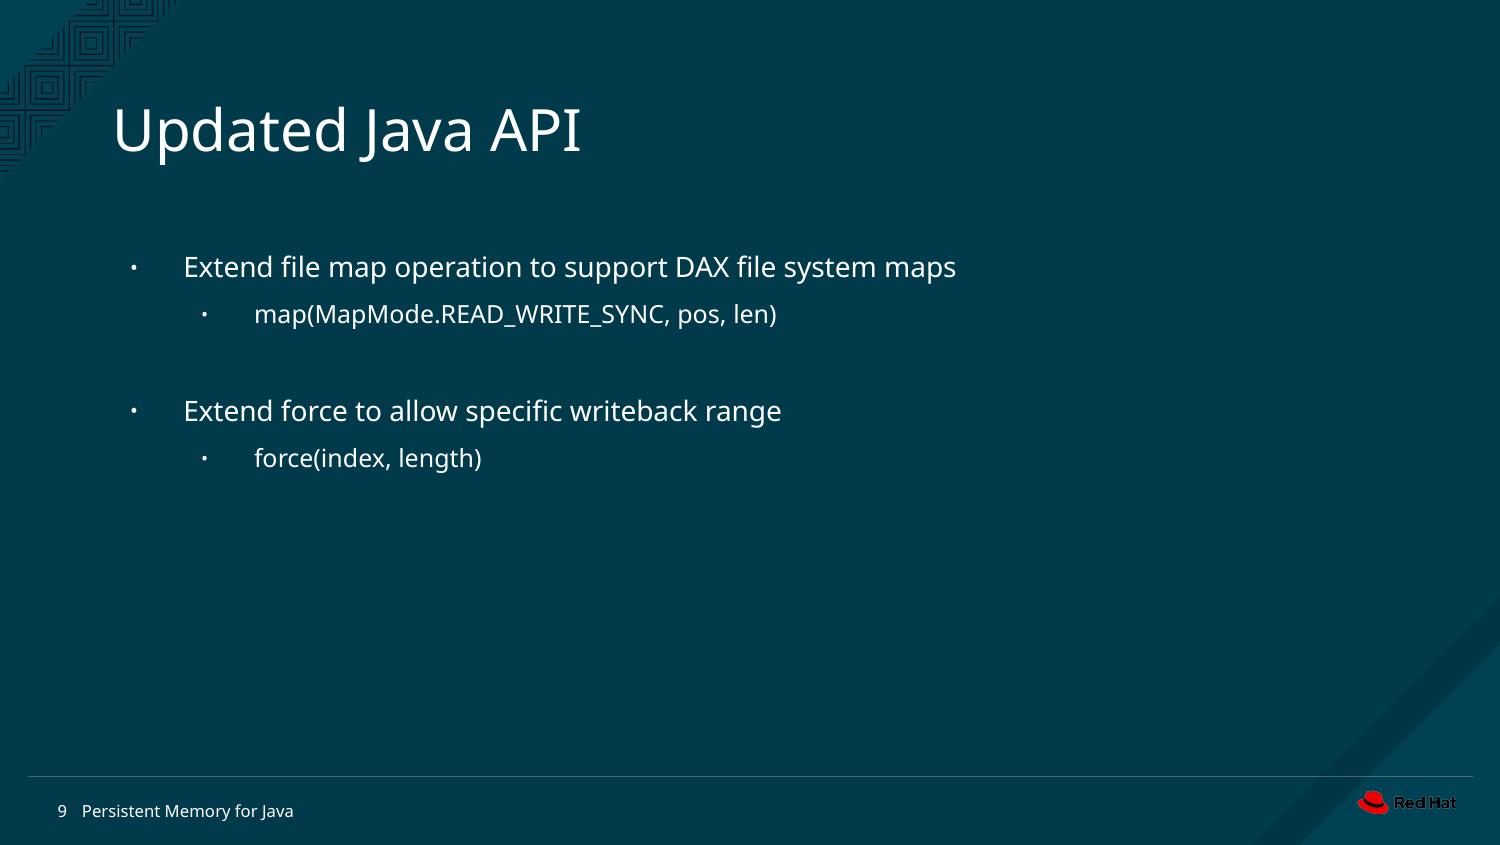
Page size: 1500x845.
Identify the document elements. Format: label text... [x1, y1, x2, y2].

picture [1395, 797, 1404, 808]
picture [1406, 800, 1413, 808]
picture [1416, 797, 1425, 808]
picture [1430, 797, 1449, 808]
picture [1451, 797, 1455, 808]
picture [1358, 791, 1388, 813]
list Extend file map operation to support DAX file system maps map(MapMode.READ_WRITE_SYNC, pos, len) Extend force to allow specific writeback range force(index, length) [112, 247, 1388, 316]
picture [99, 38, 103, 49]
title Updated Java API [112, 0, 1388, 169]
